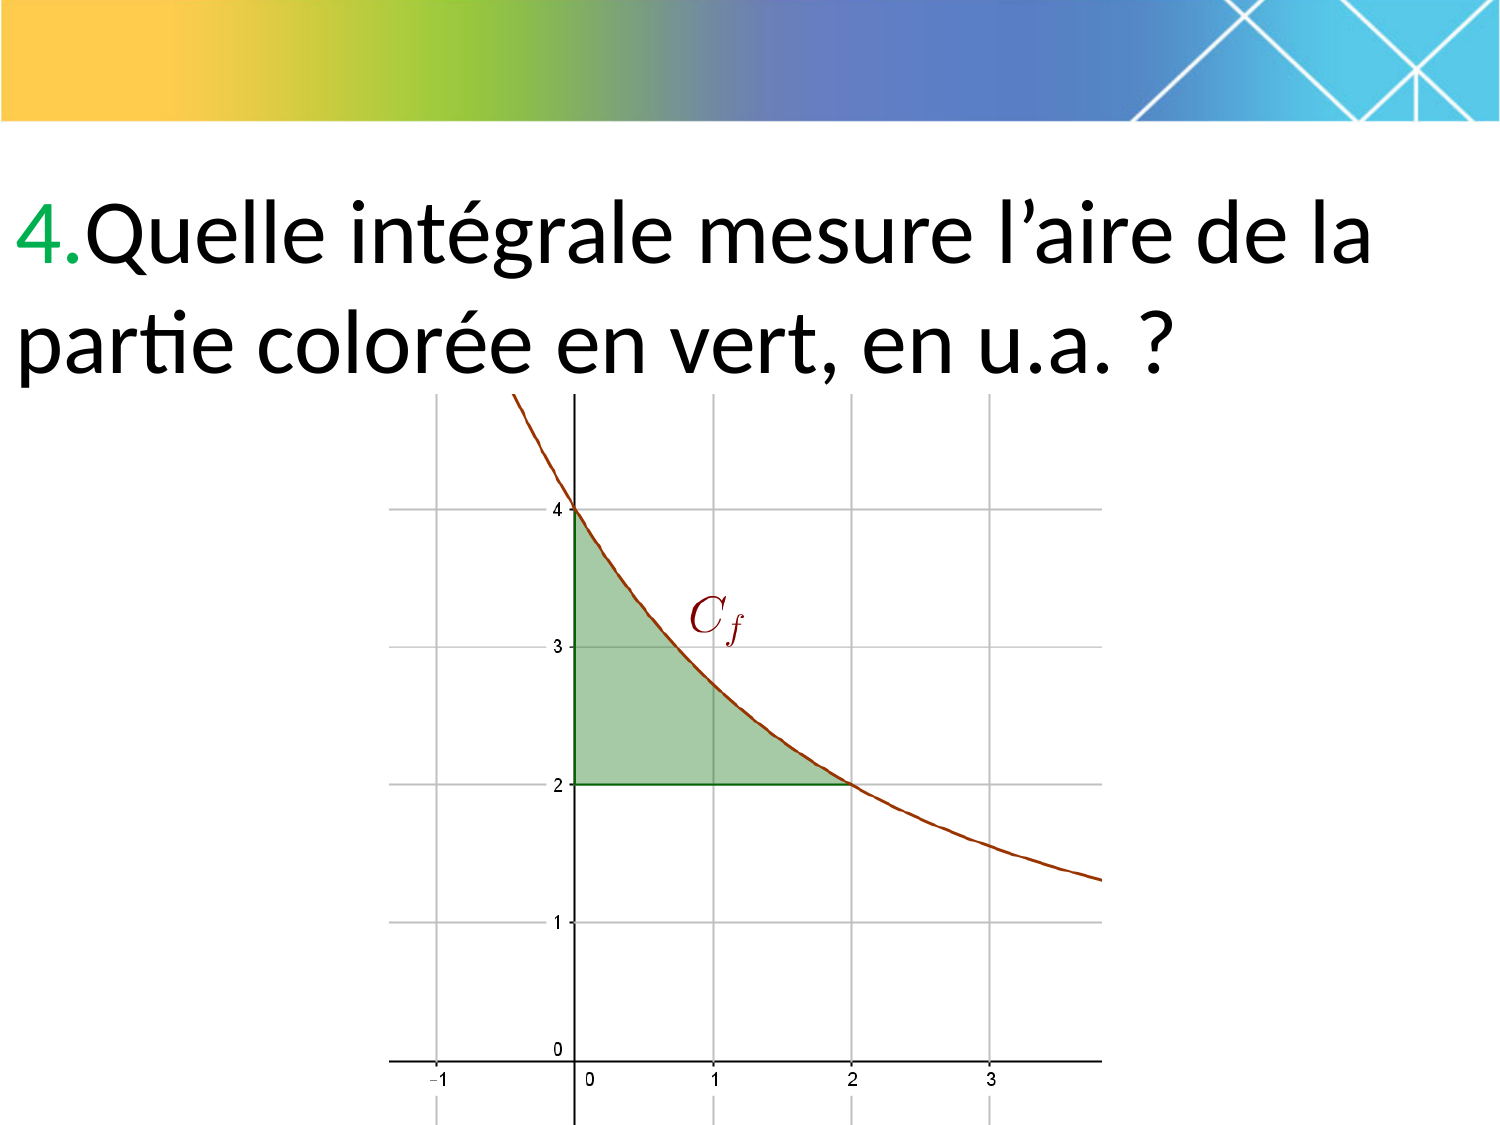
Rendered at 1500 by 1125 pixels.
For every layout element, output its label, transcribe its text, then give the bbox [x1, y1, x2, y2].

picture [389, 394, 1102, 1125]
title Quelle intégrale mesure l’aire de la partie colorée en vert, en u.a. ? [0, 163, 1500, 305]
